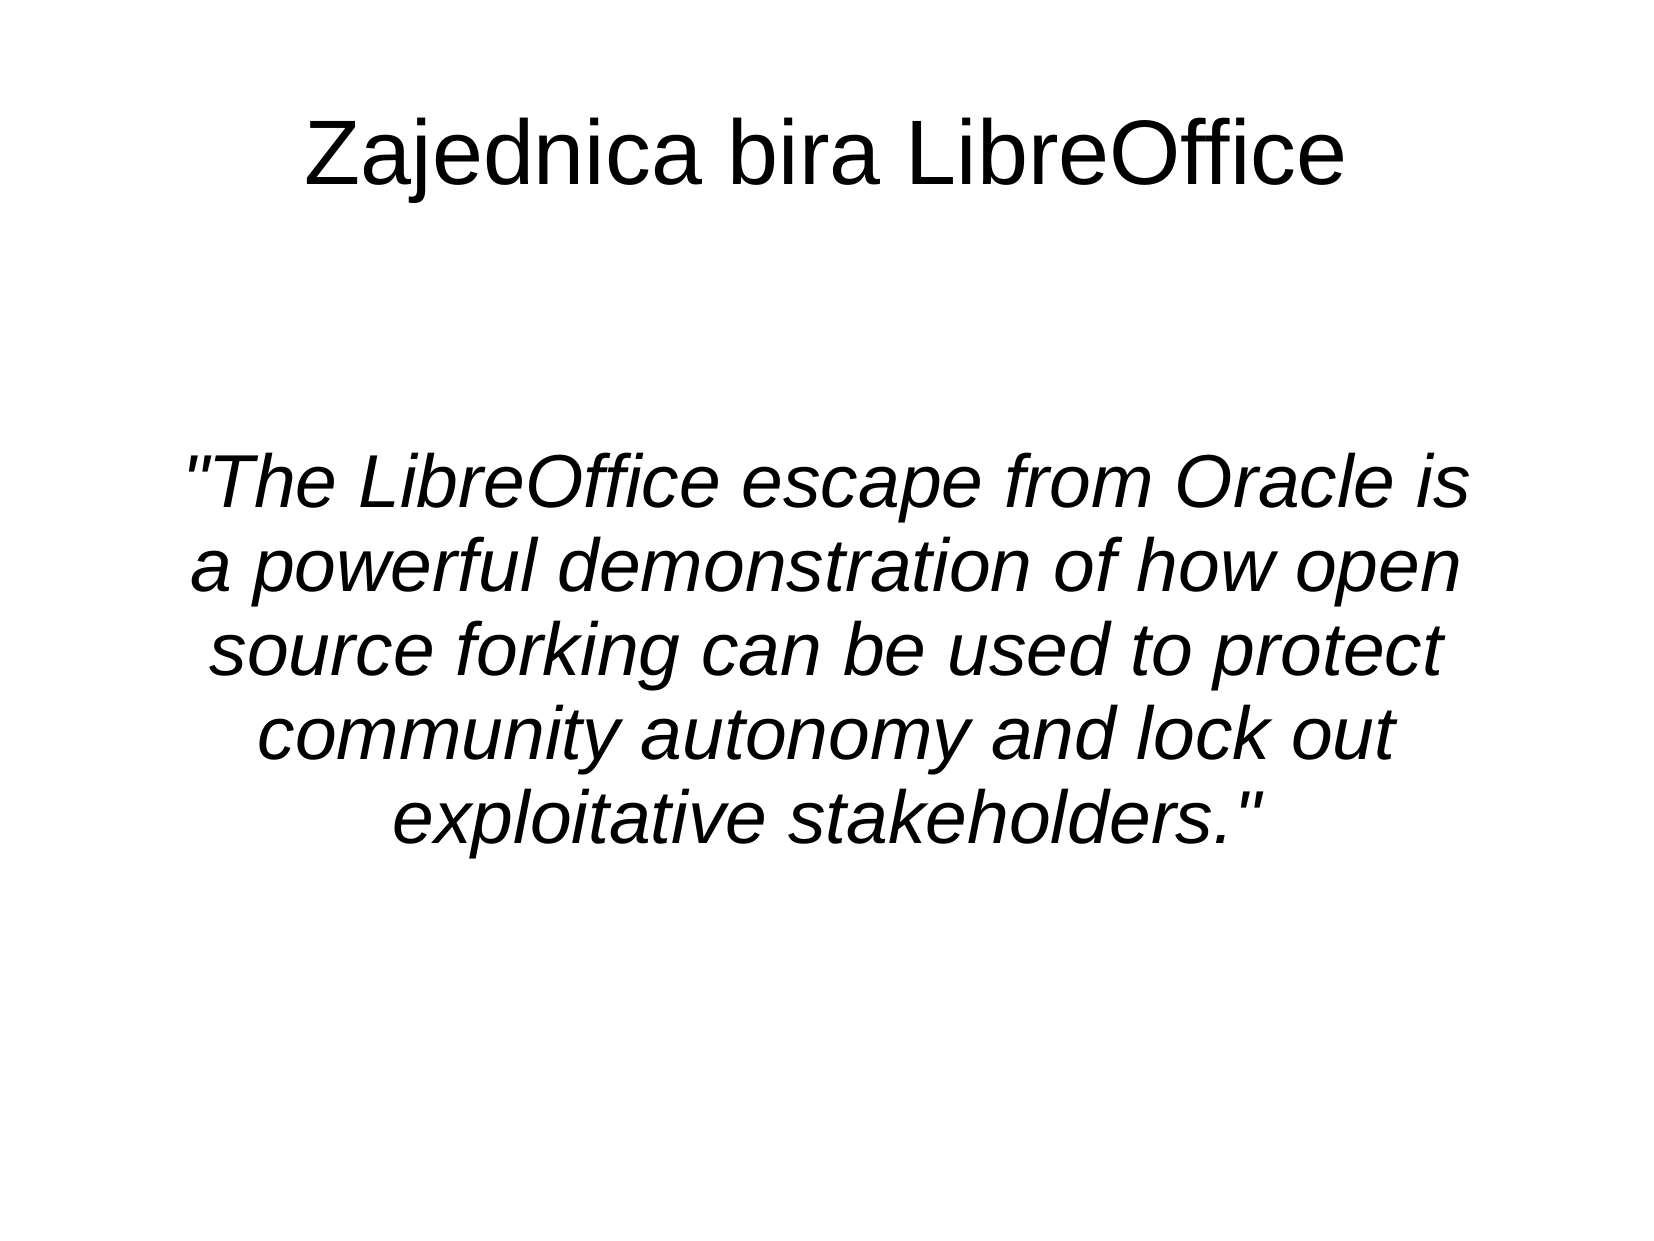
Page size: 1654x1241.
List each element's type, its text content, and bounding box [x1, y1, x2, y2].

title Zajednica bira LibreOffice [82, 49, 1571, 257]
subtitle "The LibreOffice escape from Oracle is a powerful demonstration of how open source forking can be used to protect community autonomy and lock out exploitative stakeholders." [82, 290, 1571, 1010]
